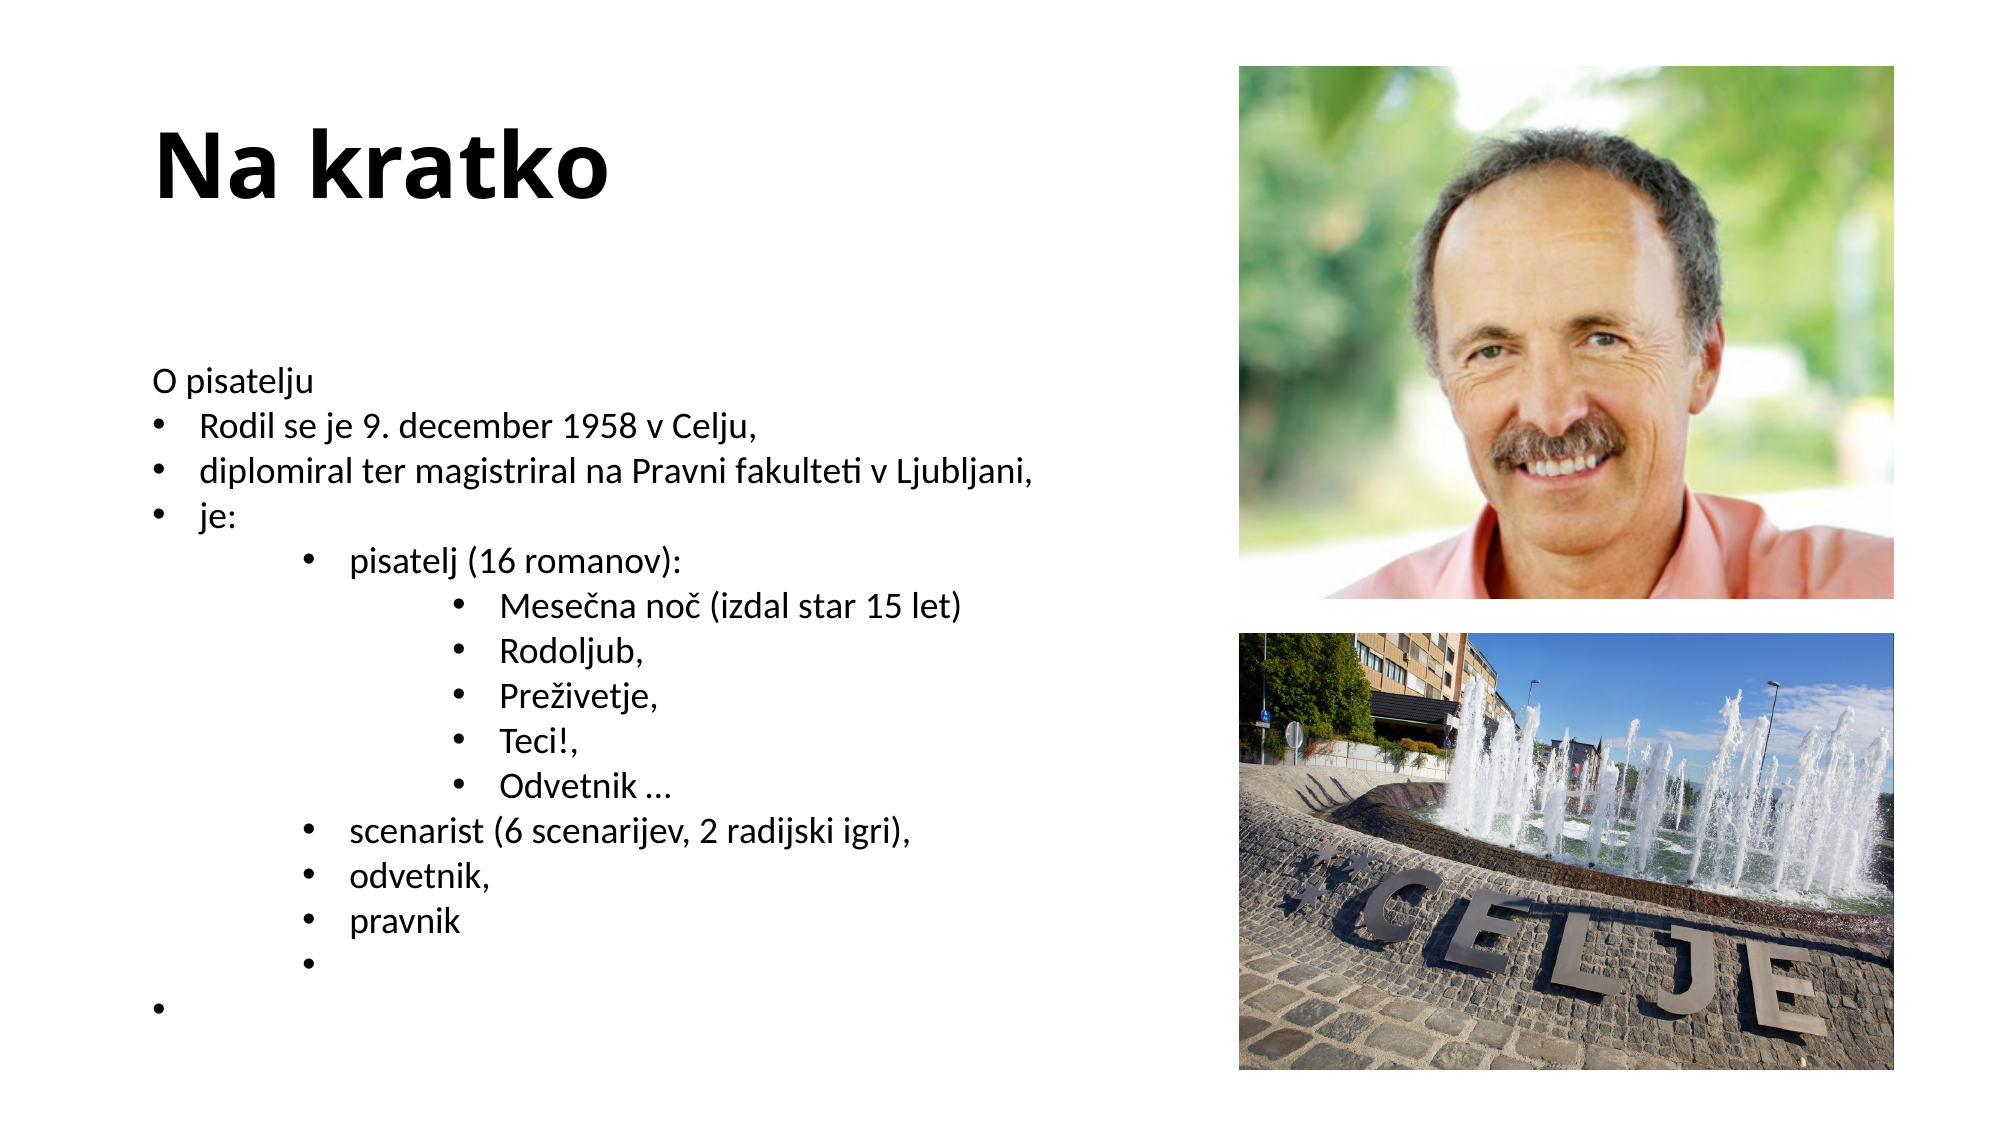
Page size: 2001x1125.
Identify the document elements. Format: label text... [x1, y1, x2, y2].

text_box O pisatelju Rodil se je 9. december 1958 v Celju, diplomiral ter magistriral na Pravni fakulteti v Ljubljani, je: pisatelj (16 romanov): Mesečna noč (izdal star 15 let) Rodoljub, Preživetje, Teci!, Odvetnik … scenarist (6 scenarijev, 2 radijski igri), odvetnik, pravnik [137, 348, 1282, 1046]
picture [1239, 633, 1894, 1070]
title Na kratko [137, 59, 1863, 278]
picture [1239, 66, 1894, 599]
